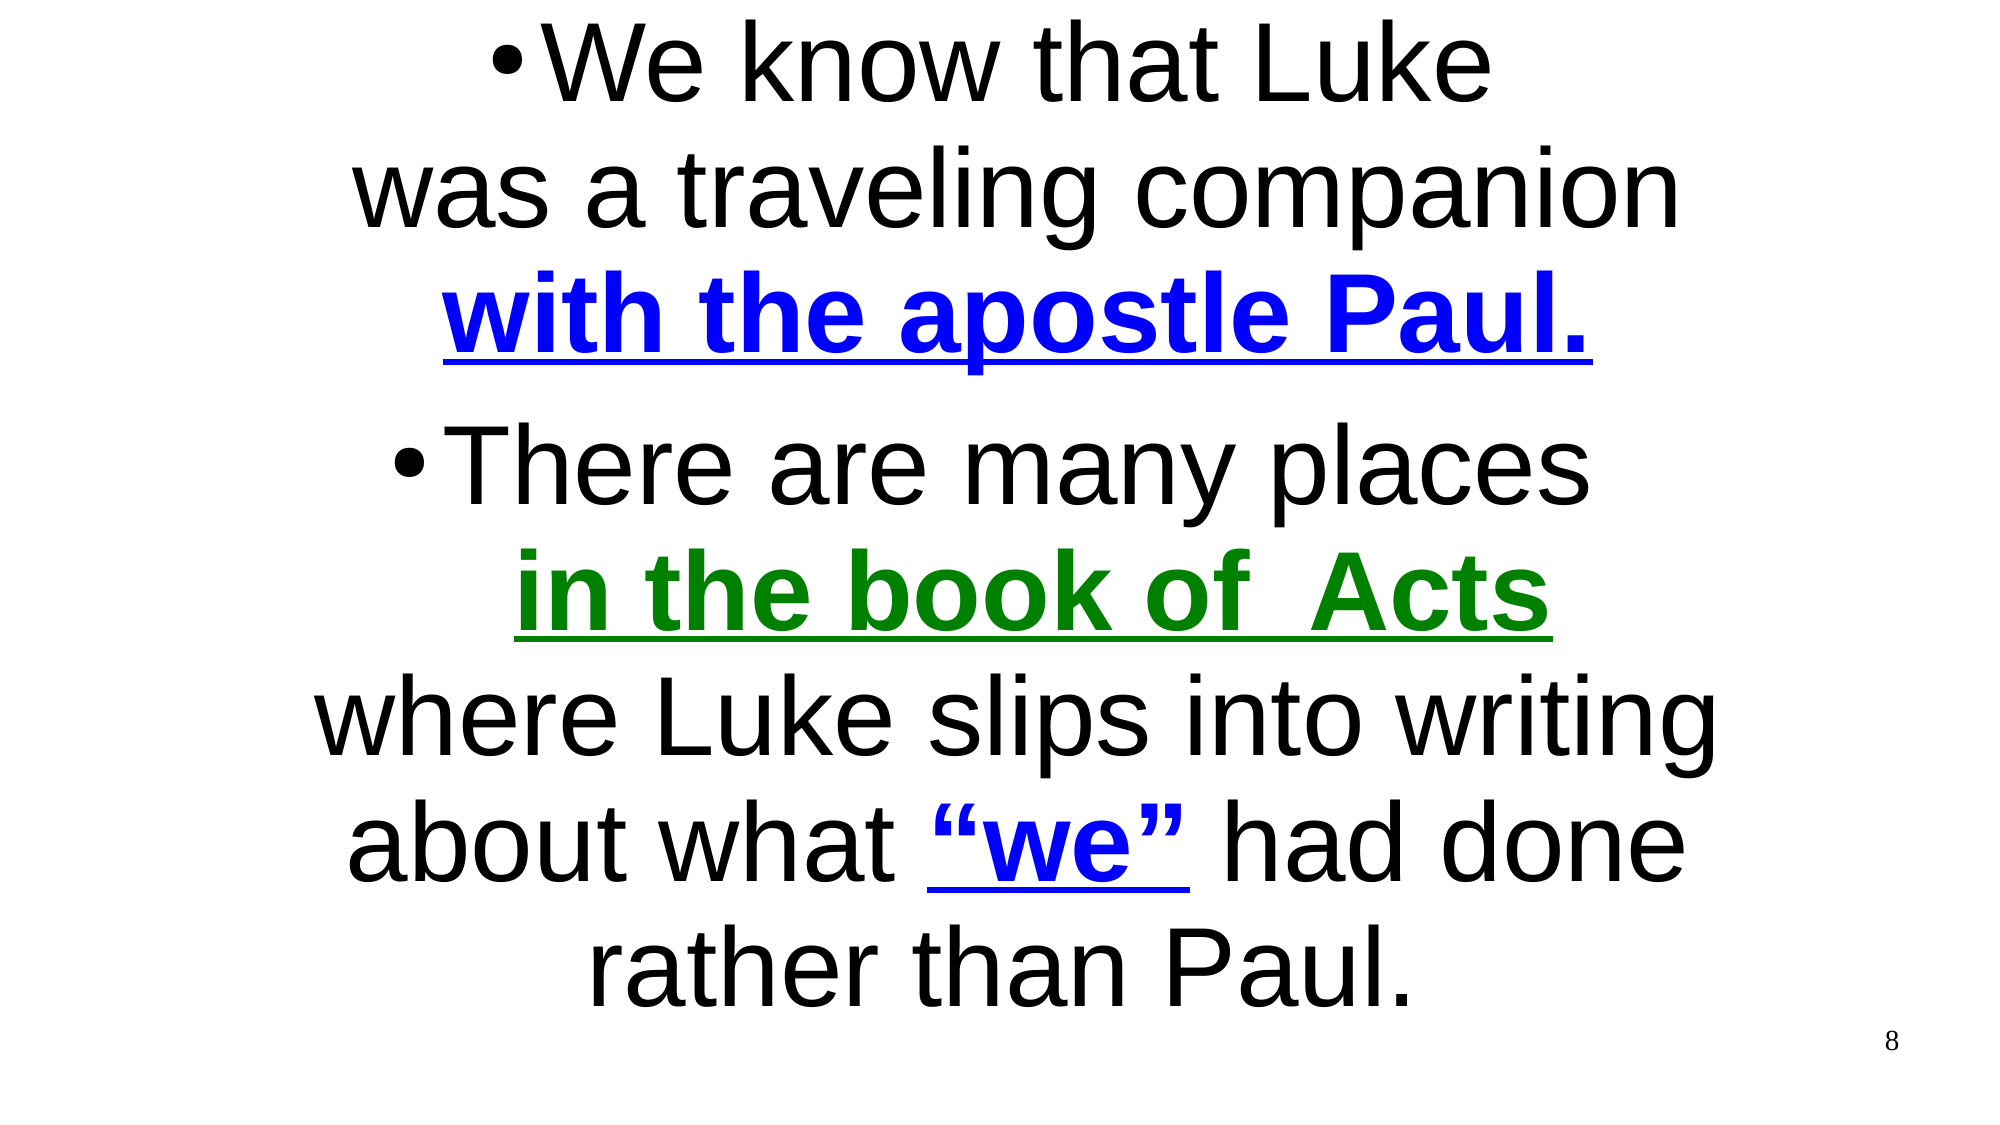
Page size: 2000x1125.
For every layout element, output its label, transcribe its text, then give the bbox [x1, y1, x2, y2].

list We know that Luke was a traveling companion with the apostle Paul. There are many places in the book of Acts where Luke slips into writing about what “we” had done rather than Paul. [0, 0, 1996, 1123]
